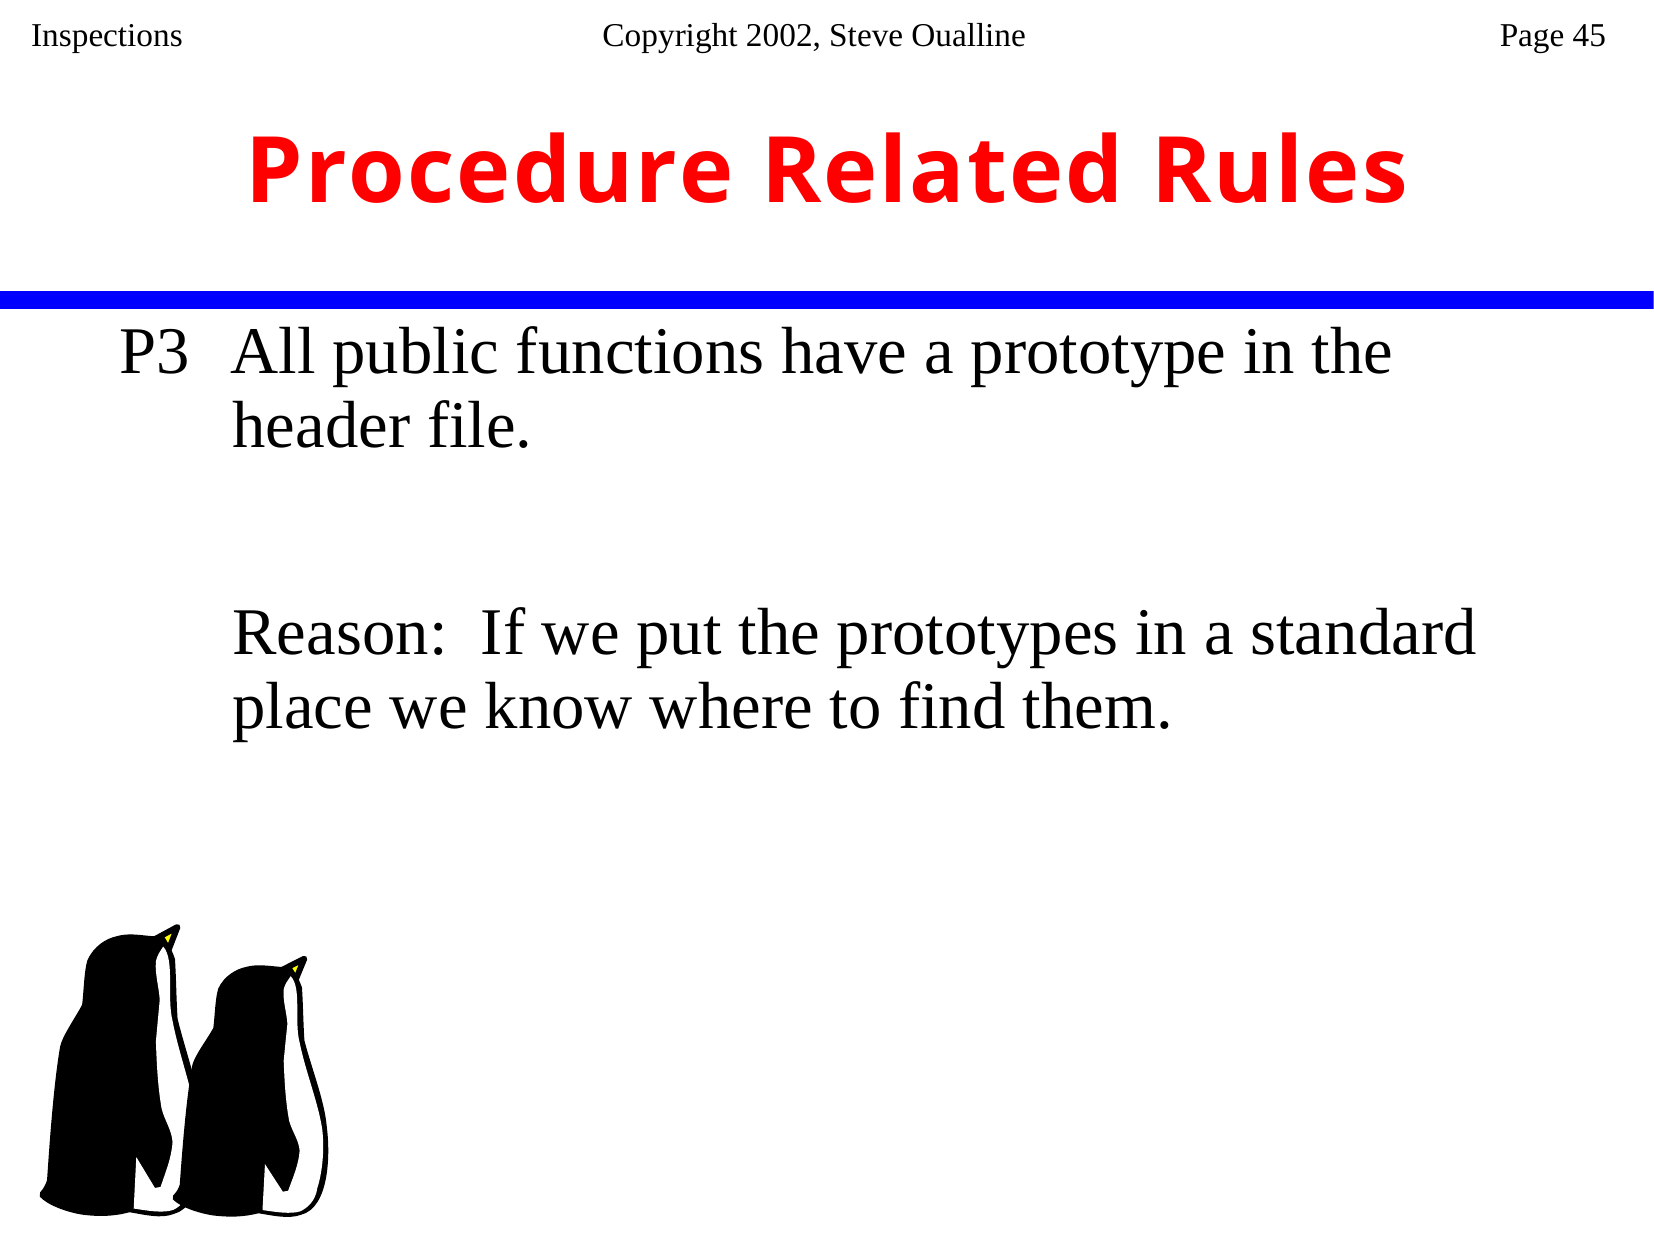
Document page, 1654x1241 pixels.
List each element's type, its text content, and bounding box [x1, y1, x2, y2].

title Procedure Related Rules [121, 66, 1534, 269]
list P3 All public functions have a prototype in the header file. Reason: If we put the prototypes in a standard place we know where to find them. [119, 210, 1532, 952]
